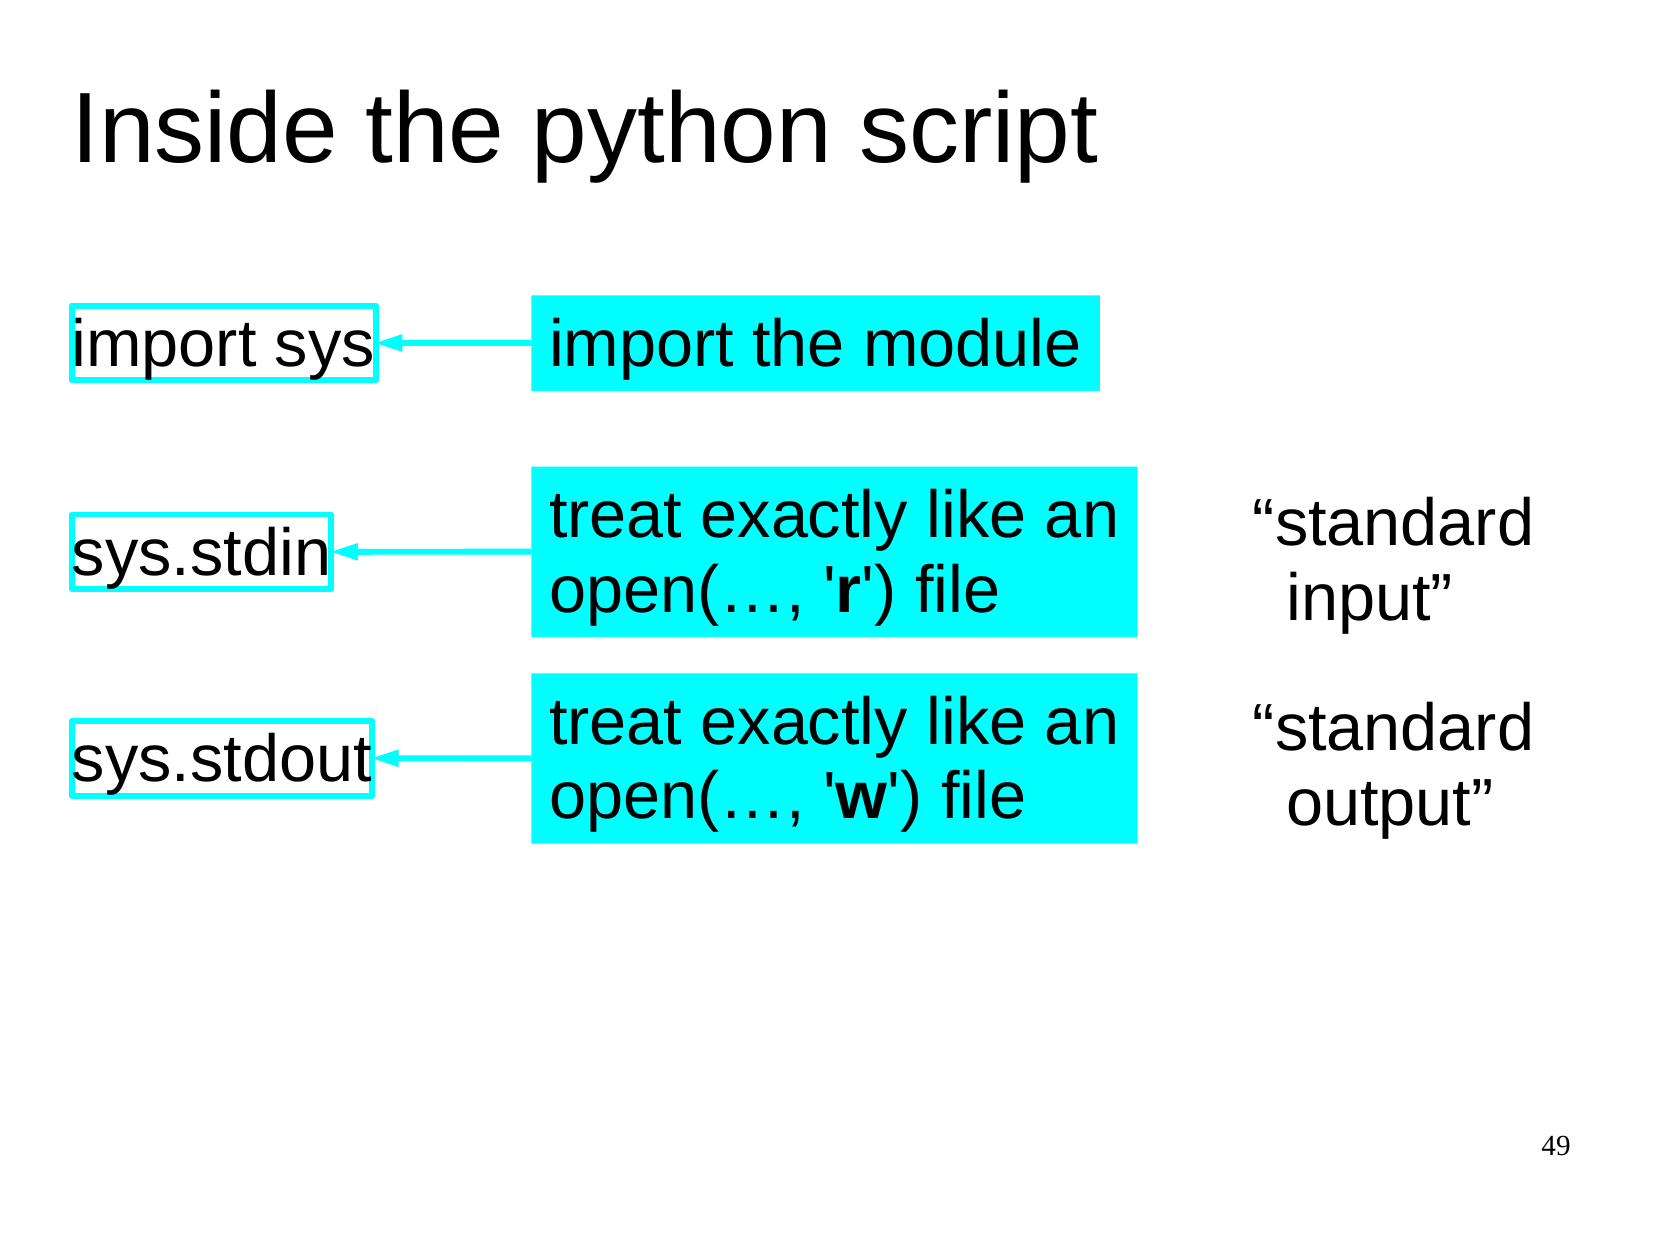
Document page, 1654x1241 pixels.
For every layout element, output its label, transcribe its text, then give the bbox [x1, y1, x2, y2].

text_box “standard input” [1252, 485, 1535, 635]
text_box “standard output” [1252, 689, 1535, 840]
text_box treat exactly like an open(…, 'r') file [531, 466, 1138, 637]
text_box sys.stdout [71, 720, 373, 796]
text_box treat exactly like an open(…, 'w') file [531, 673, 1138, 844]
text_box import the module [531, 295, 1100, 391]
text_box import sys [71, 305, 376, 381]
text_box Inside the python script [71, 71, 1099, 184]
text_box sys.stdin [71, 514, 332, 590]
